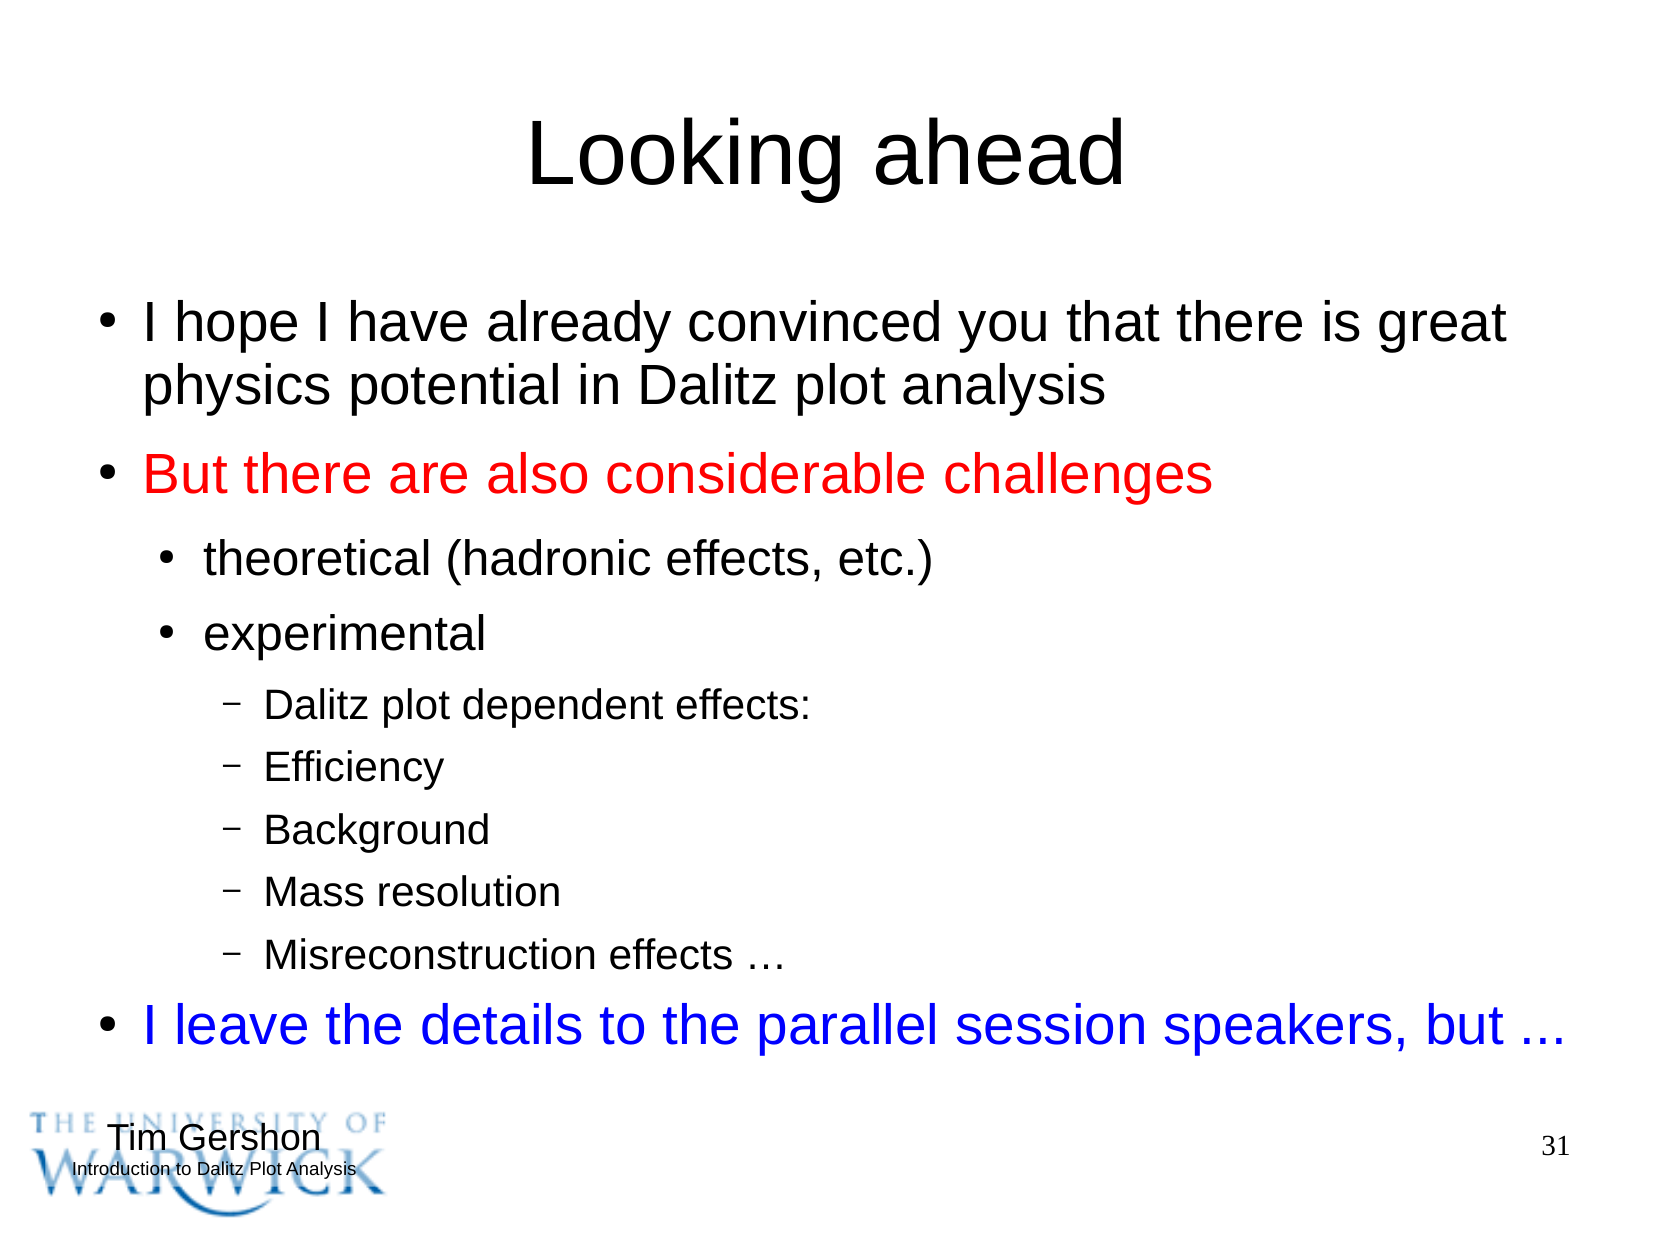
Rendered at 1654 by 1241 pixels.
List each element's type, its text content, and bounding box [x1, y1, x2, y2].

title Looking ahead [82, 49, 1571, 257]
picture [19, 1106, 406, 1232]
list I hope I have already convinced you that there is great physics potential in Dalitz plot analysis But there are also considerable challenges theoretical (hadronic effects, etc.) experimental Dalitz plot dependent effects: Efficiency Background Mass resolution Misreconstruction effects … I leave the details to the parallel session speakers, but ... [82, 290, 1571, 1109]
text_box Tim Gershon Introduction to Dalitz Plot Analysis [45, 1108, 383, 1187]
